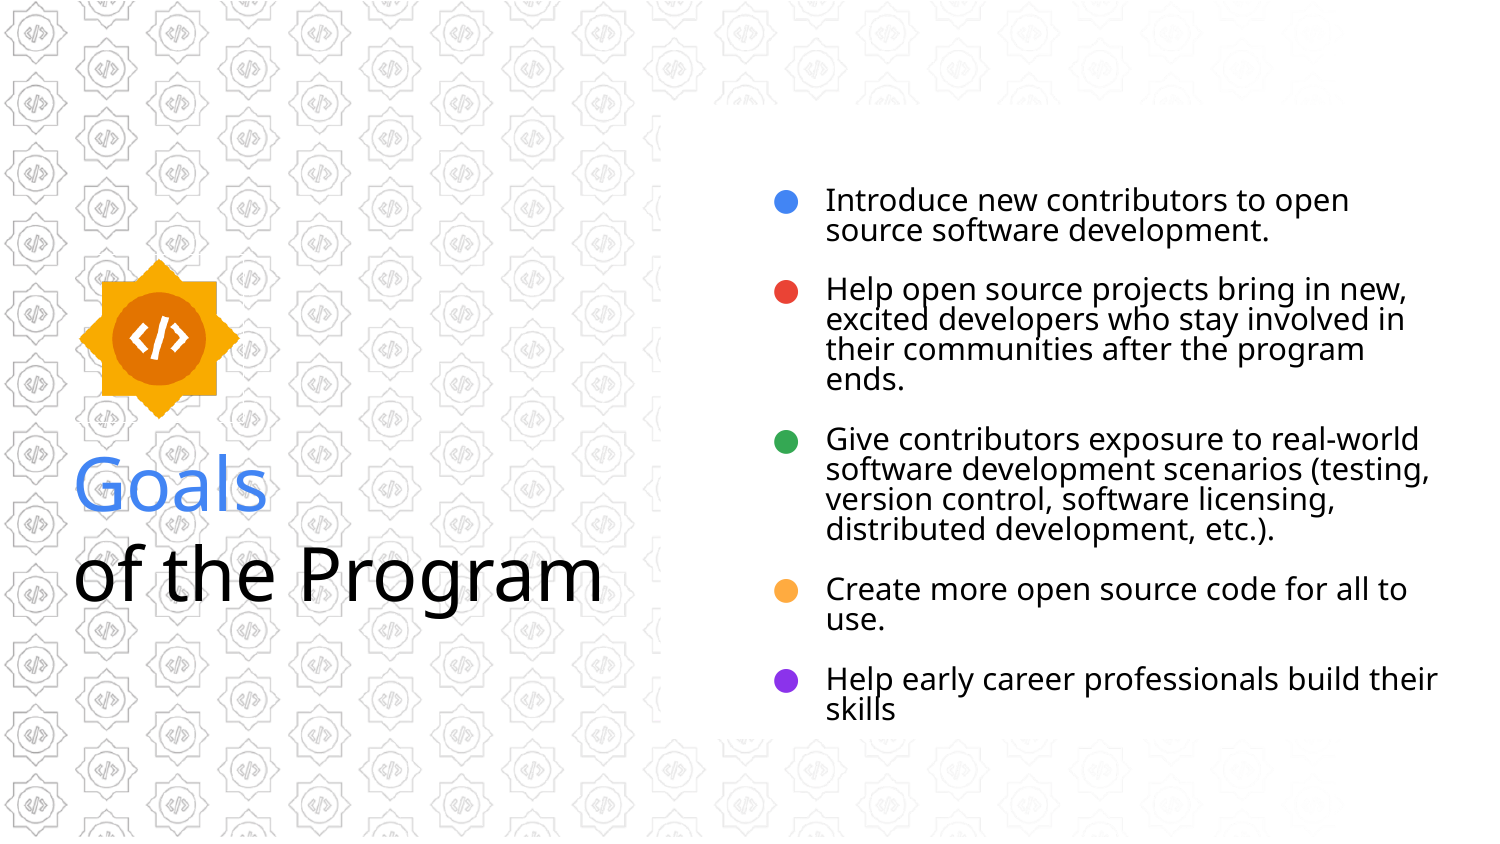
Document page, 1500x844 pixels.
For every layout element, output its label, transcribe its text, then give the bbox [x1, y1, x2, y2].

title Goals of the Program [57, 421, 660, 666]
picture [0, 0, 1499, 844]
list Introduce new contributors to open source software development. Help open source projects bring in new, excited developers who stay involved in their communities after the program ends. Give contributors exposure to real-world software development scenarios (testing, version control, software licensing, distributed development, etc.). Create more open source code for all to use. Help early career professionals build their skills [660, 104, 1459, 739]
